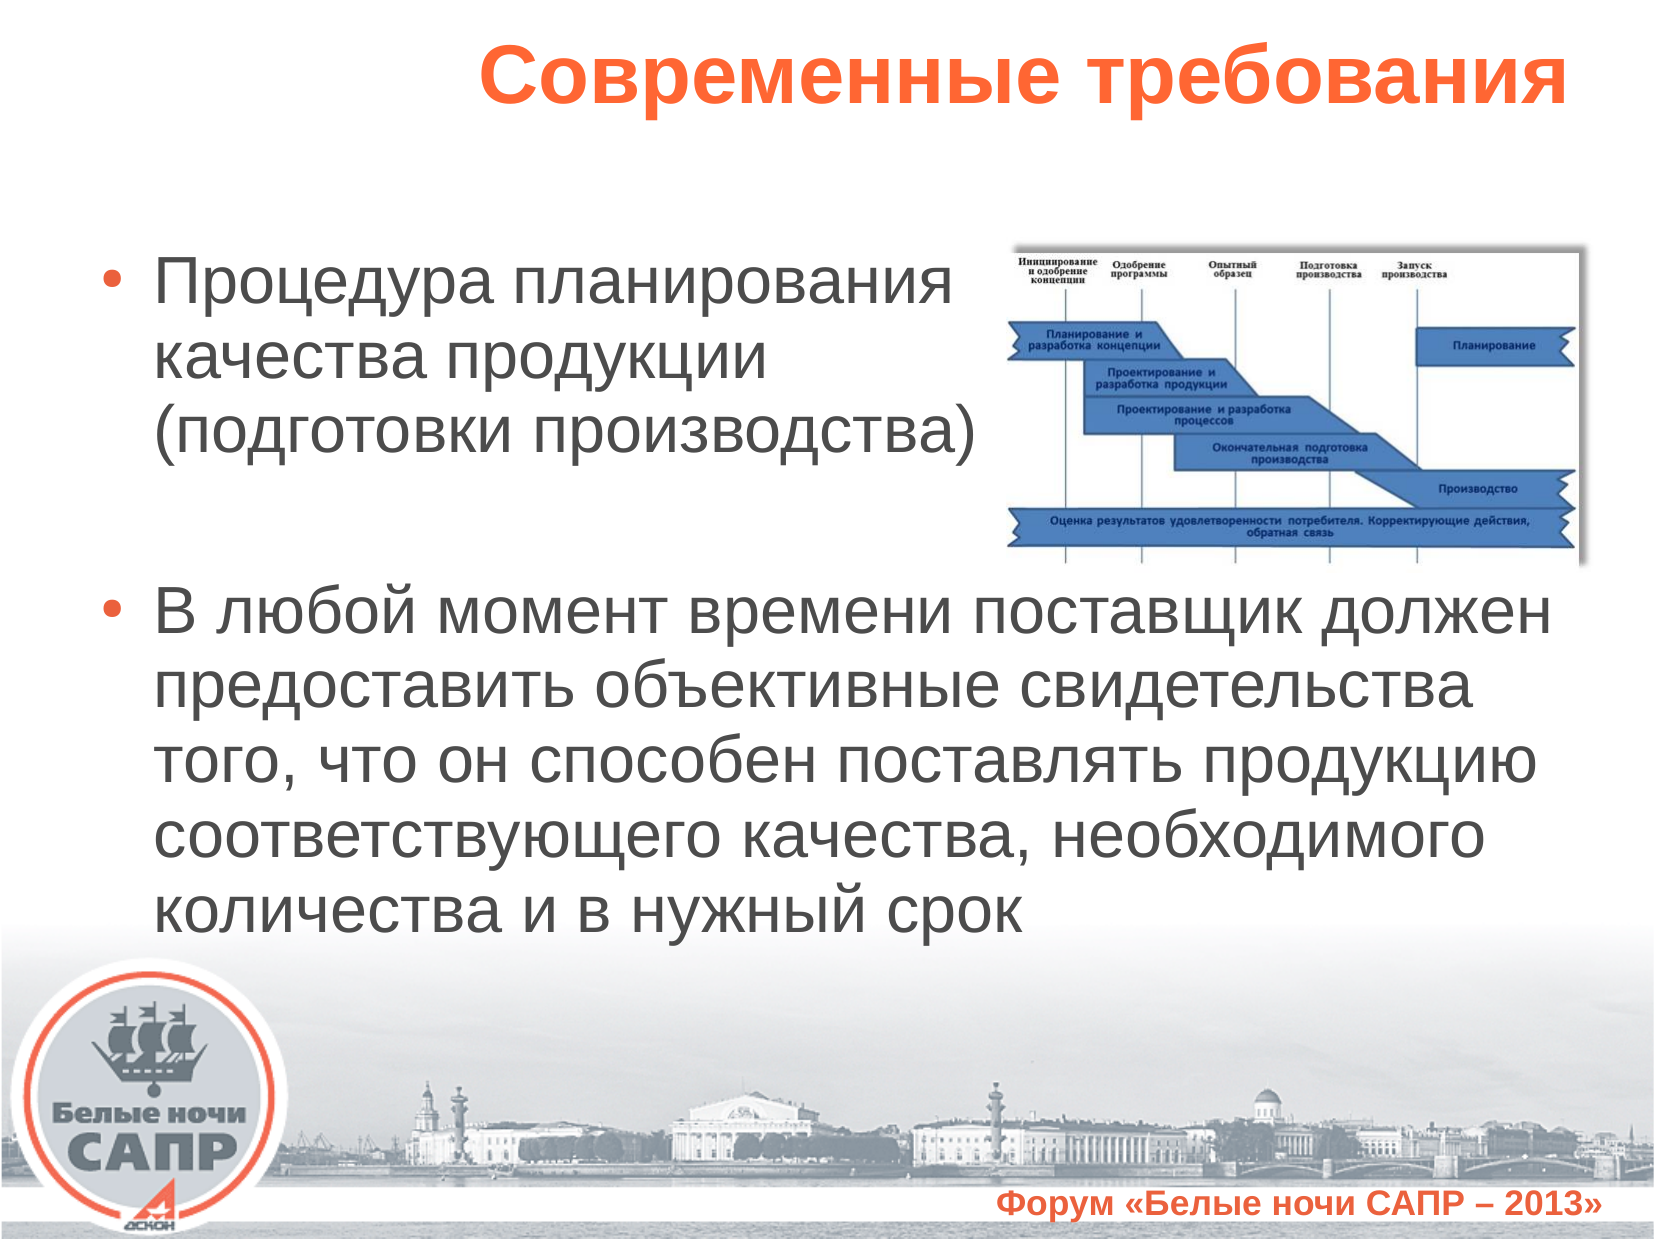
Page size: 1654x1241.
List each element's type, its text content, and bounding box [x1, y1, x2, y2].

title Современные требования [82, 25, 1571, 125]
picture [1, 0, 1654, 1239]
list Процедура планирования качества продукции (подготовки производства) В любой момент времени поставщик должен предоставить объективные свидетельства того, что он способен поставлять продукцию соответствующего качества, необходимого количества и в нужный срок [82, 242, 1571, 1062]
